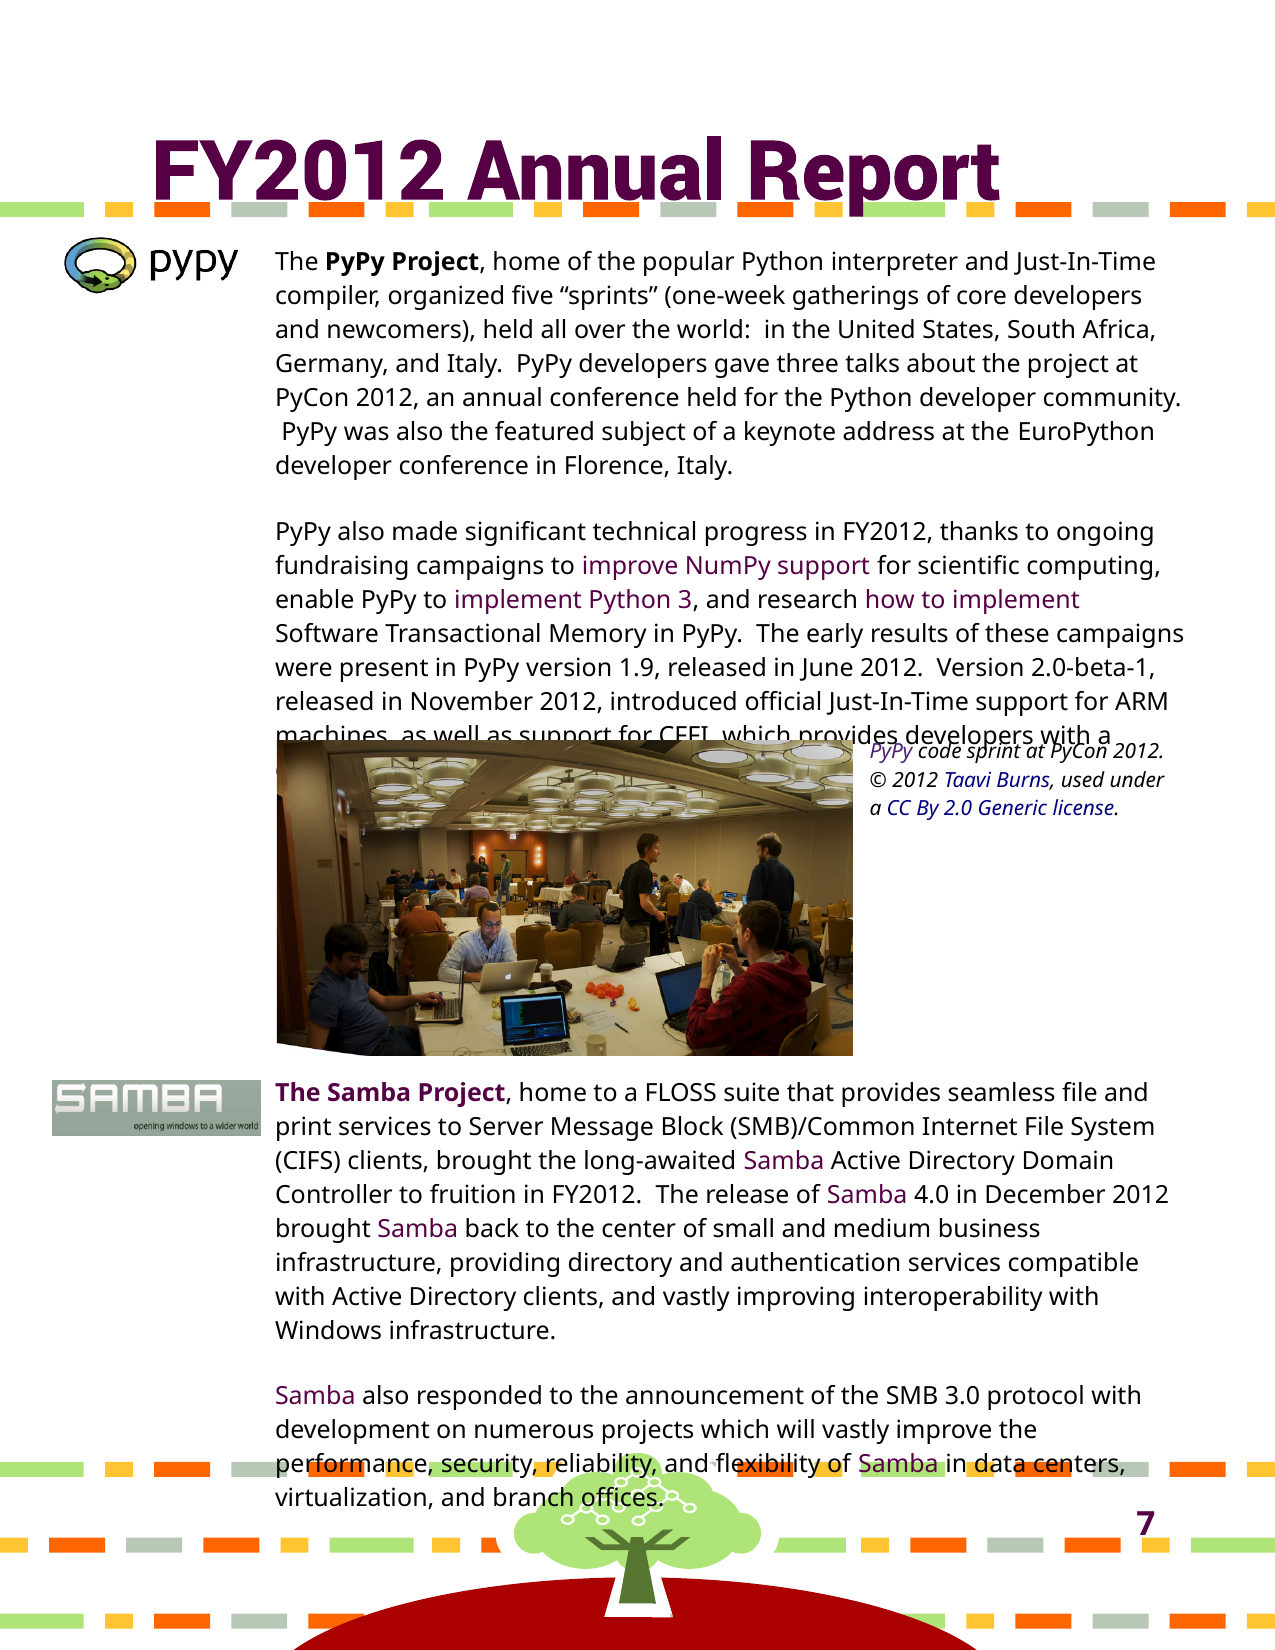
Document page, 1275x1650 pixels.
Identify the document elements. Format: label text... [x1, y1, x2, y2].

picture [52, 1080, 261, 1137]
list The PyPy Project, home of the popular Python interpreter and Just-In-Time compiler, organized five “sprints” (one-week gatherings of core developers and newcomers), held all over the world: in the United States, South Africa, Germany, and Italy. PyPy developers gave three talks about the project at PyCon 2012, an annual conference held for the Python developer community. PyPy was also the featured subject of a keynote address at the EuroPython developer conference in Florence, Italy. PyPy also made significant technical progress in FY2012, thanks to ongoing fundraising campaigns to improve NumPy support for scientific computing, enable PyPy to implement Python 3, and research how to implement Software Transactional Memory in PyPy. The early results of these campaigns were present in PyPy version 1.9, released in June 2012. Version 2.0-beta-1, released in November 2012, introduced official Just-In-Time support for ARM machines, as well as support for CFFI, which provides developers with a convenient way to call C code from Python. [274, 197, 1187, 723]
picture [276, 740, 853, 1056]
text_box PyPy code sprint at PyCon 2012. © 2012 Taavi Burns, used under a CC By 2.0 Generic license. [854, 729, 1230, 821]
picture [60, 233, 242, 297]
list The Samba Project, home to a FLOSS suite that provides seamless file and print services to Server Message Block (SMB)/Common Internet File System (CIFS) clients, brought the long-awaited Samba Active Directory Domain Controller to fruition in FY2012. The release of Samba 4.0 in December 2012 brought Samba back to the center of small and medium business infrastructure, providing directory and authentication services compatible with Active Directory clients, and vastly improving interoperability with Windows infrastructure. Samba also responded to the announcement of the SMB 3.0 protocol with development on numerous projects which will vastly improve the performance, security, reliability, and flexibility of Samba in data centers, virtualization, and branch offices. [274, 1074, 1187, 1450]
